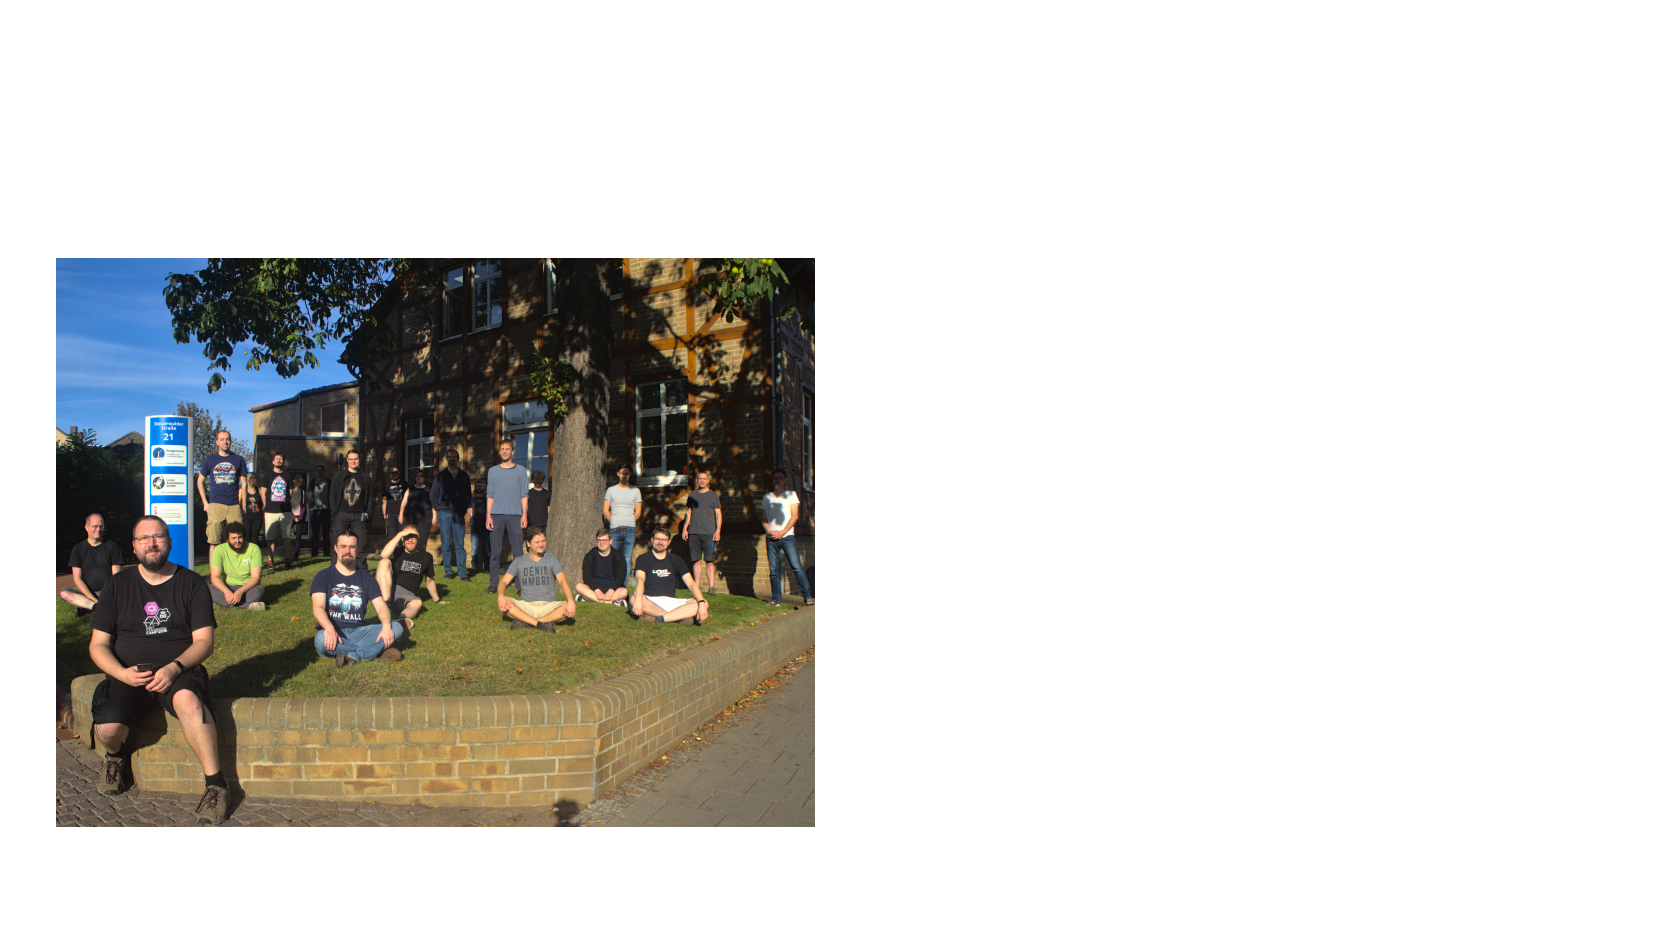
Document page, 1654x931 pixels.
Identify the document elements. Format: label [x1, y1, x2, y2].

picture [56, 258, 815, 827]
